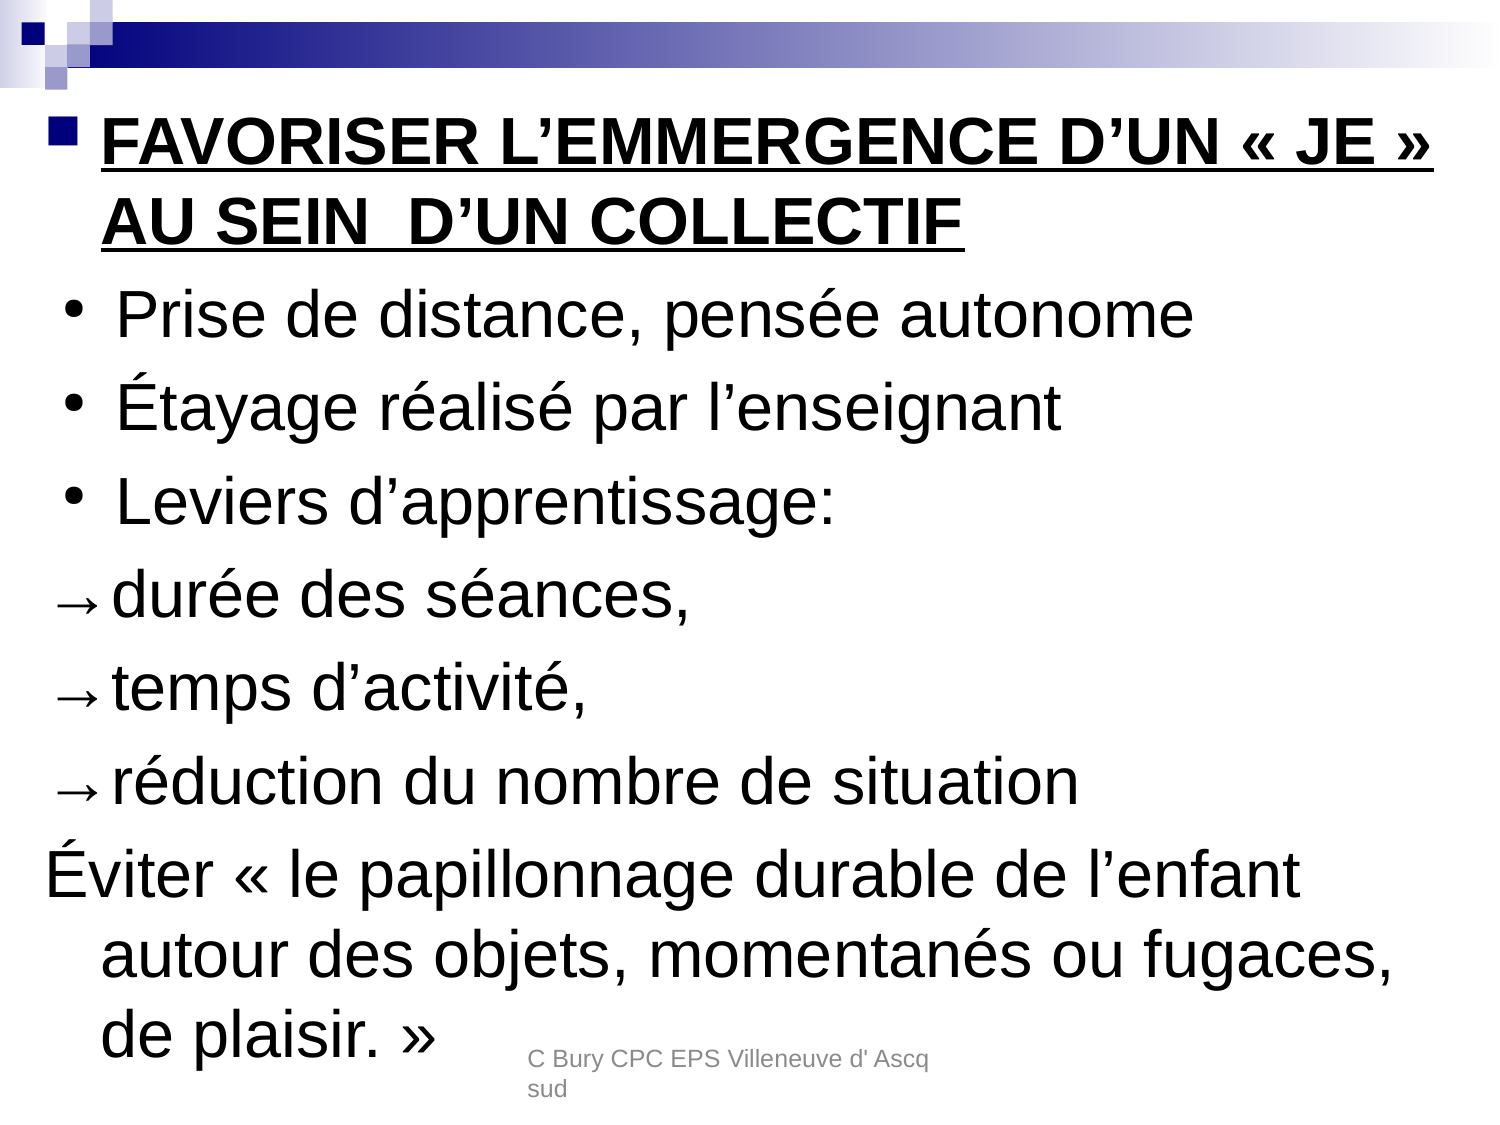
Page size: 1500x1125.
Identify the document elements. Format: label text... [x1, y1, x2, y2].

list FAVORISER L’EMMERGENCE D’UN « JE » AU SEIN D’UN COLLECTIF Prise de distance, pensée autonome Étayage réalisé par l’enseignant Leviers d’apprentissage: →durée des séances, →temps d’activité, →réduction du nombre de situation Éviter « le papillonnage durable de l’enfant autour des objets, momentanés ou fugaces, de plaisir. » [29, 90, 1463, 1125]
footer C Bury CPC EPS Villeneuve d' Ascq sud [512, 1042, 988, 1103]
